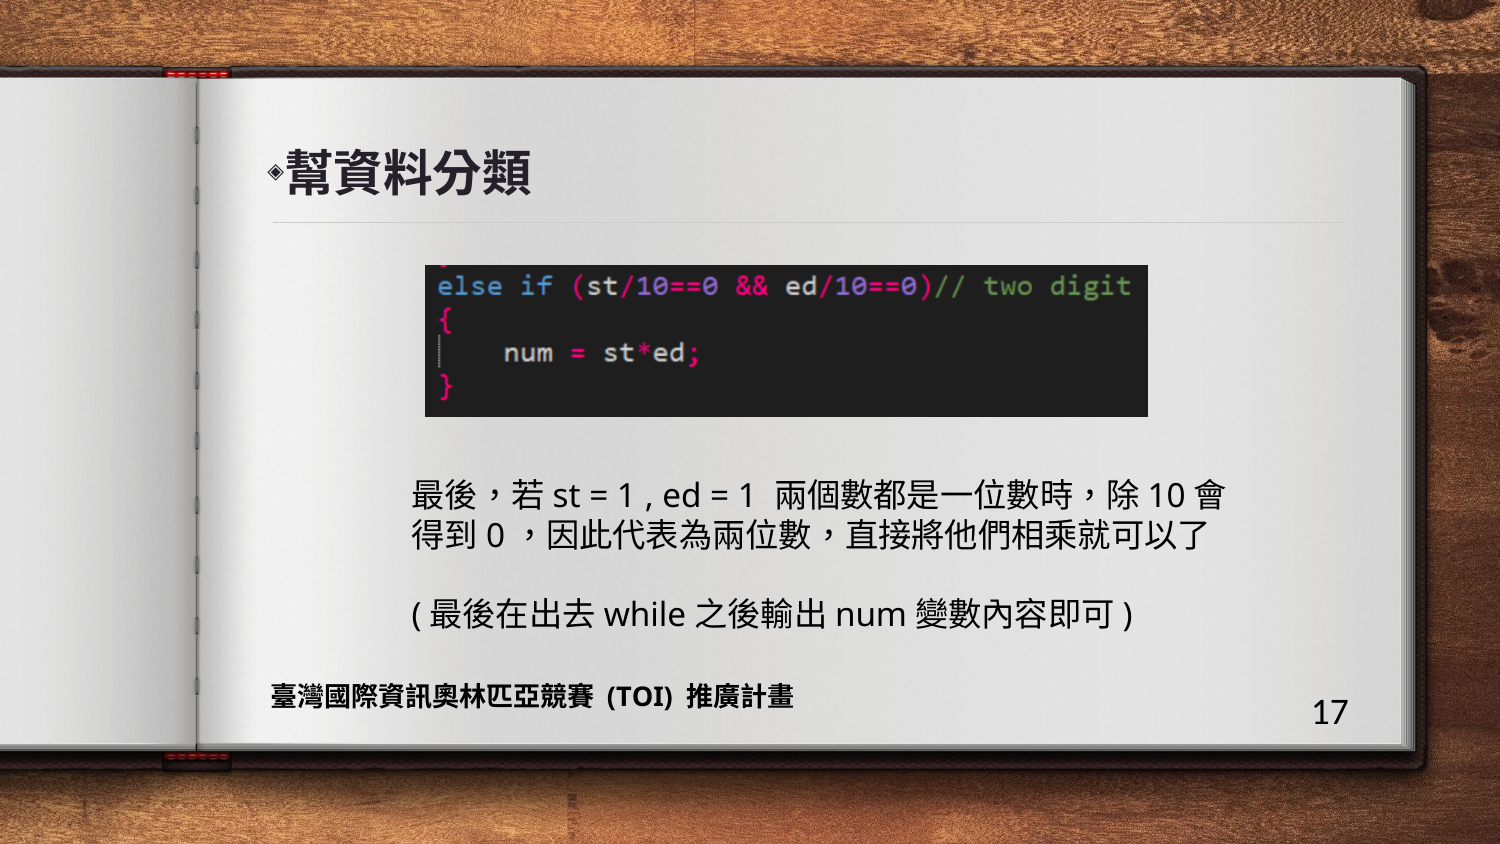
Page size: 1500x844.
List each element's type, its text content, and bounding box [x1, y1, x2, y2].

text_box [1295, 672, 1386, 737]
list 幫資料分類 [252, 126, 1194, 216]
text_box 最後，若st = 1 , ed = 1 兩個數都是一位數時，除10會得到0，因此代表為兩位數，直接將他們相乘就可以了 (最後在出去while之後輸出num變數內容即可) [396, 466, 1260, 643]
picture [425, 265, 1148, 417]
